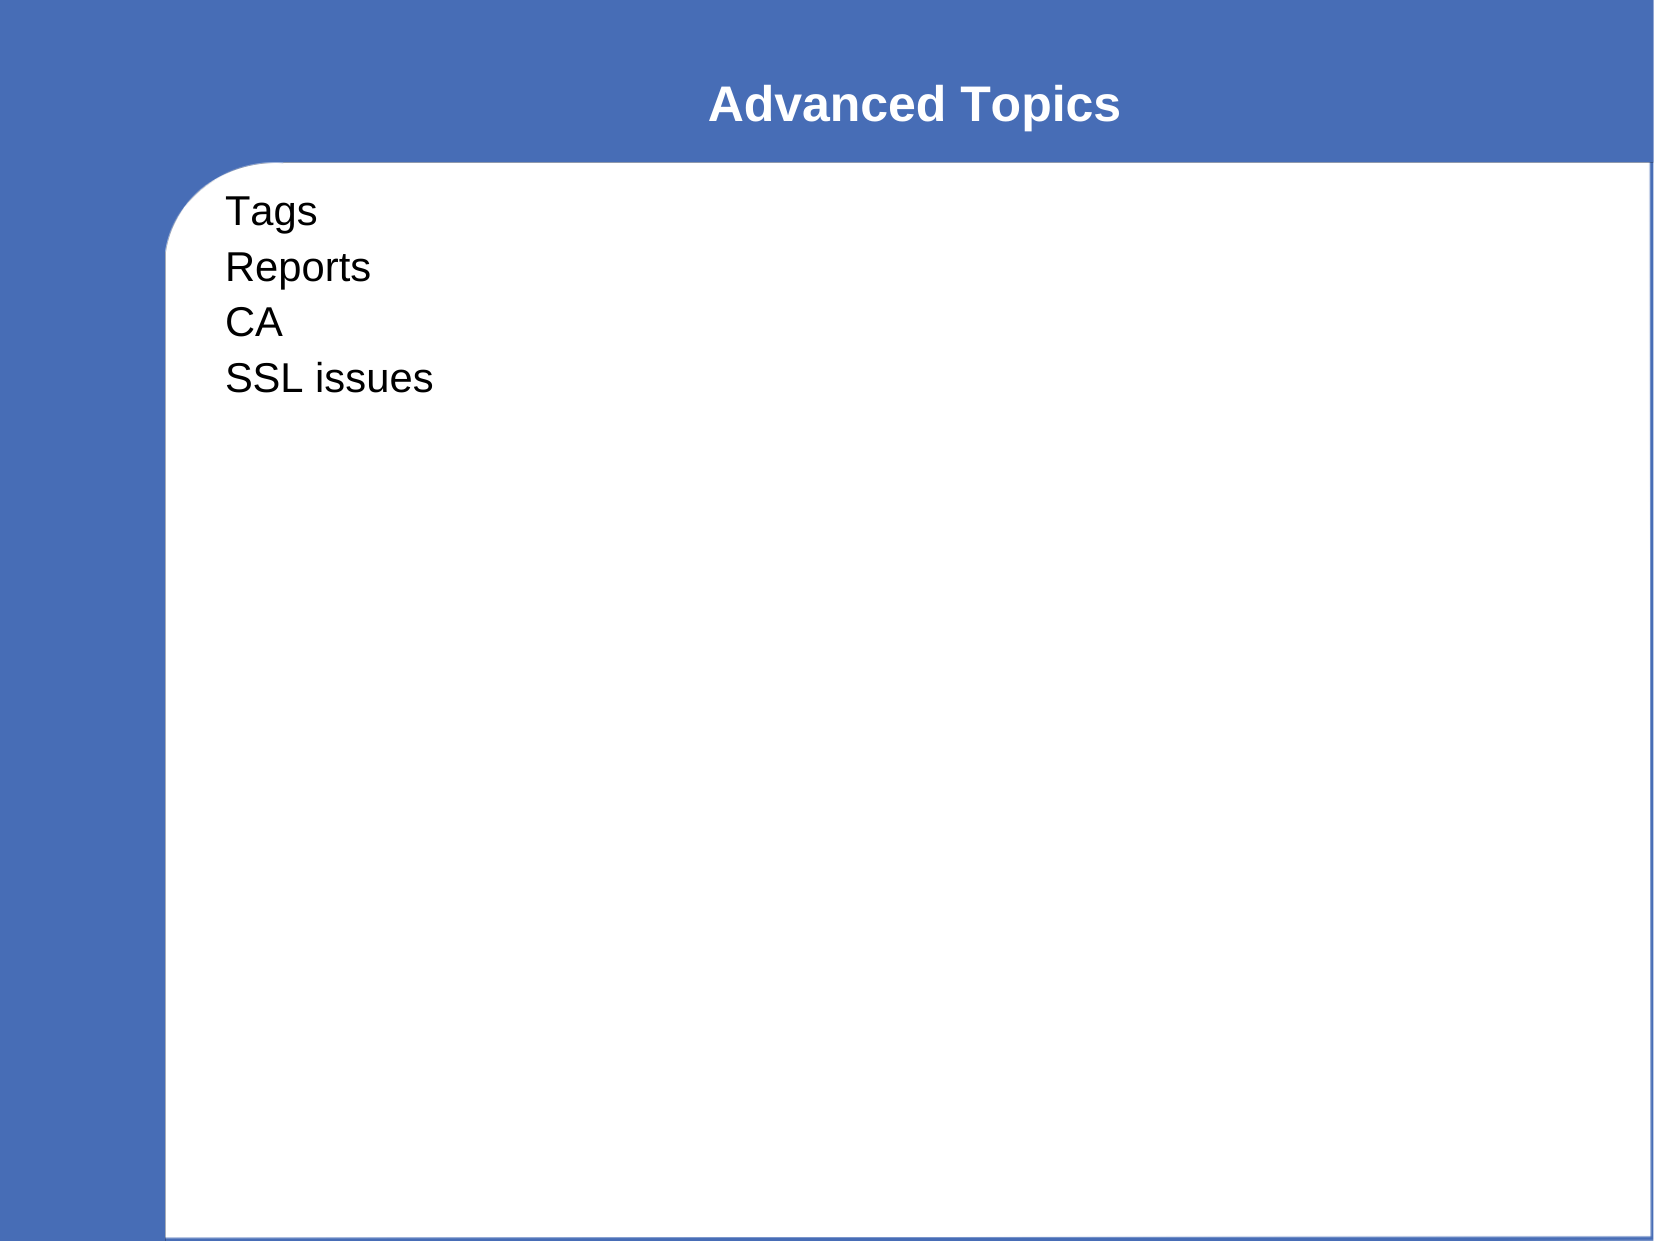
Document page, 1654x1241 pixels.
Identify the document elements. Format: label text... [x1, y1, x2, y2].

title Advanced Topics [234, 27, 1595, 181]
list Tags Reports CA SSL issues [225, 187, 1587, 1000]
picture [0, 0, 1654, 1241]
